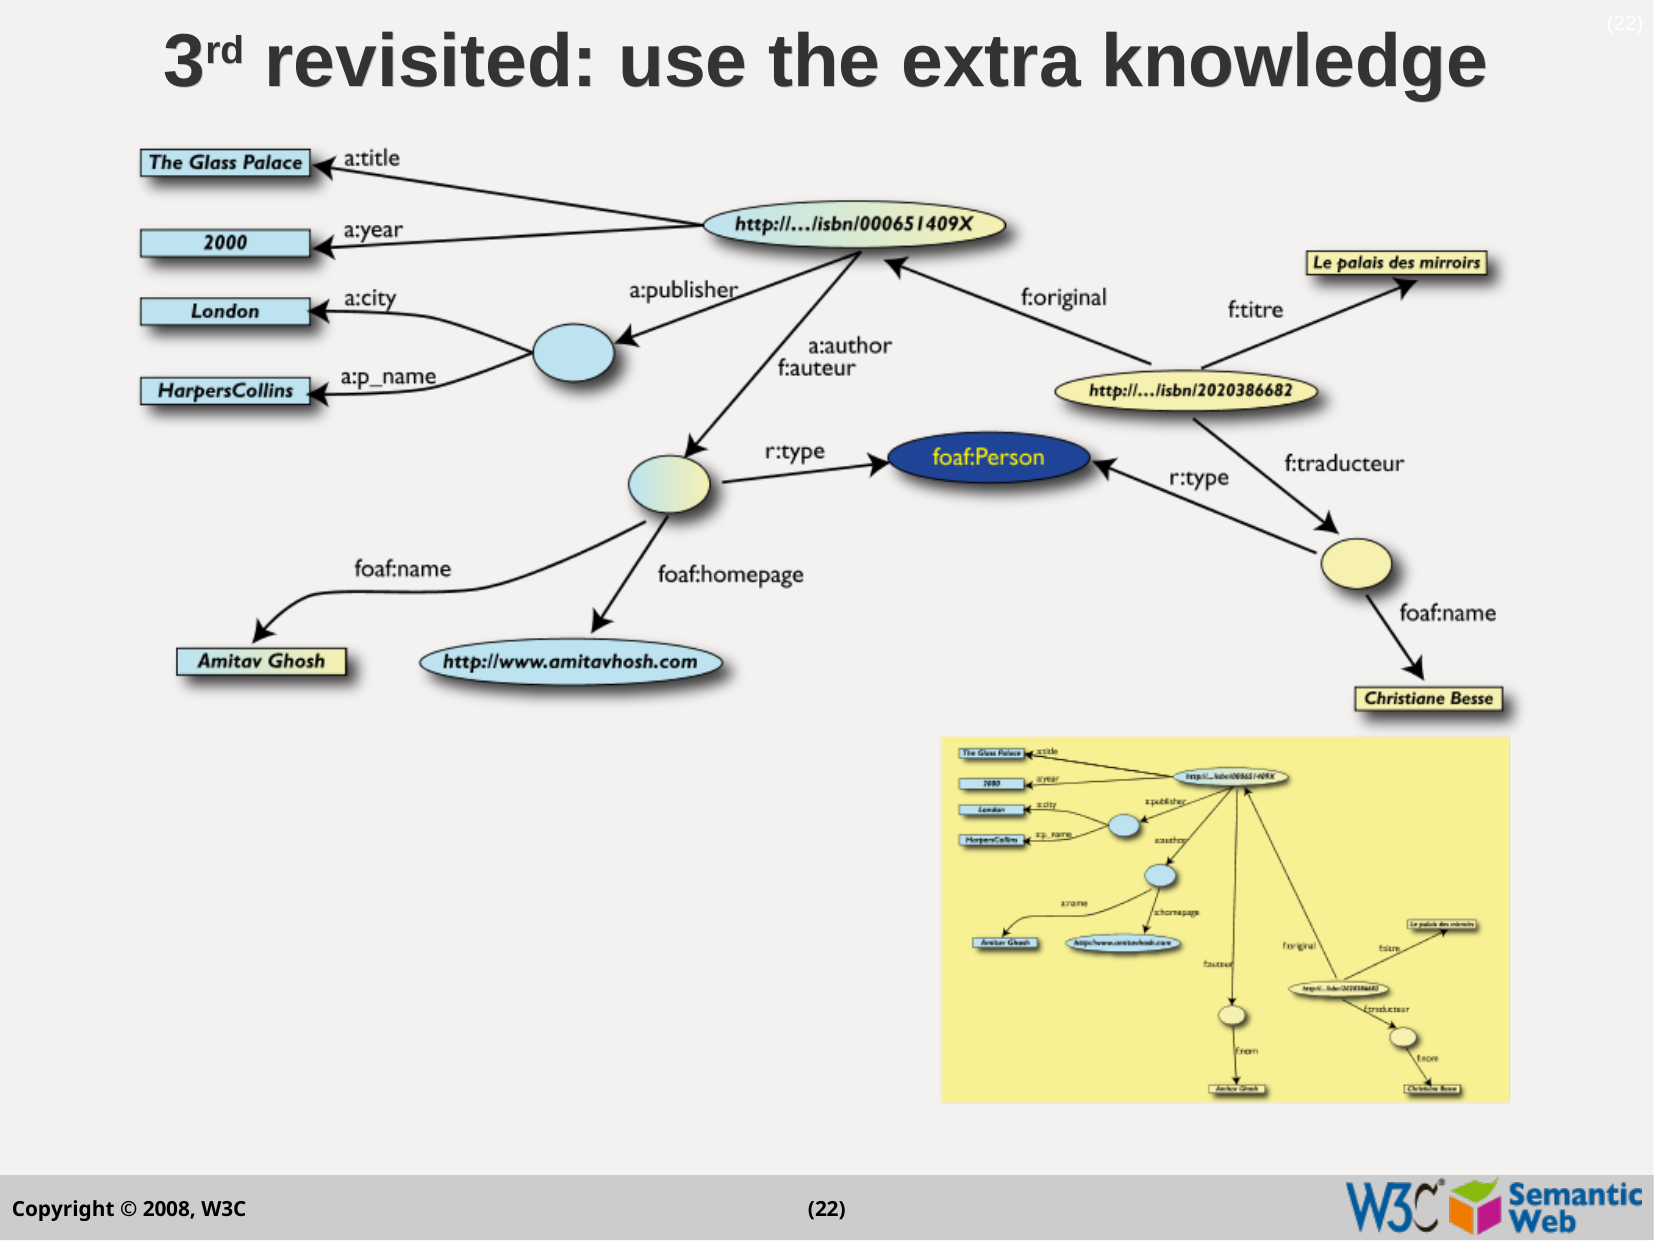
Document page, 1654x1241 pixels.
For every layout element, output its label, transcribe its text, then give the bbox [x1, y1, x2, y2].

title 3rd revisited: use the extra knowledge [0, 0, 1654, 119]
picture [128, 138, 1535, 1108]
picture [1346, 1175, 1642, 1235]
